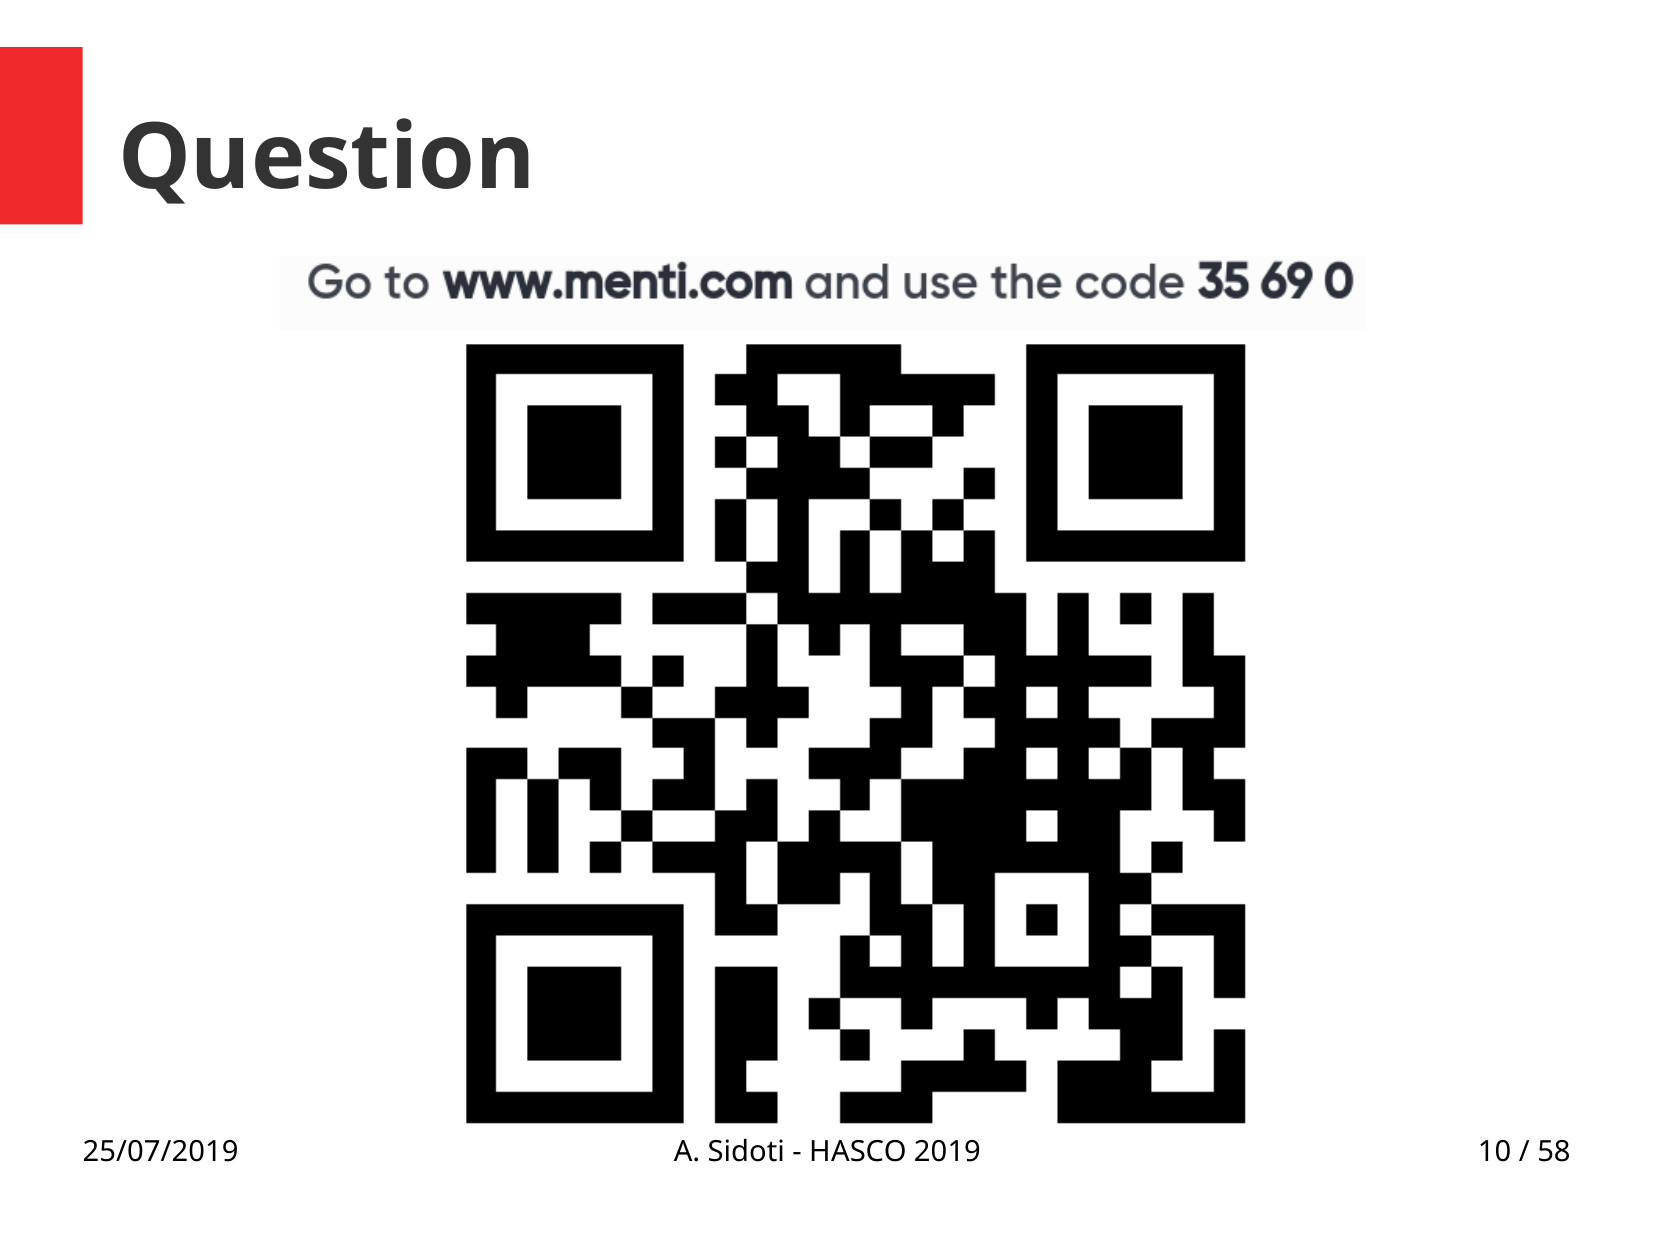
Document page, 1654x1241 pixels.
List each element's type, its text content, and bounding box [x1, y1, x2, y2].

picture [465, 343, 1247, 1126]
title Question [118, 49, 1571, 257]
picture [279, 256, 1366, 340]
